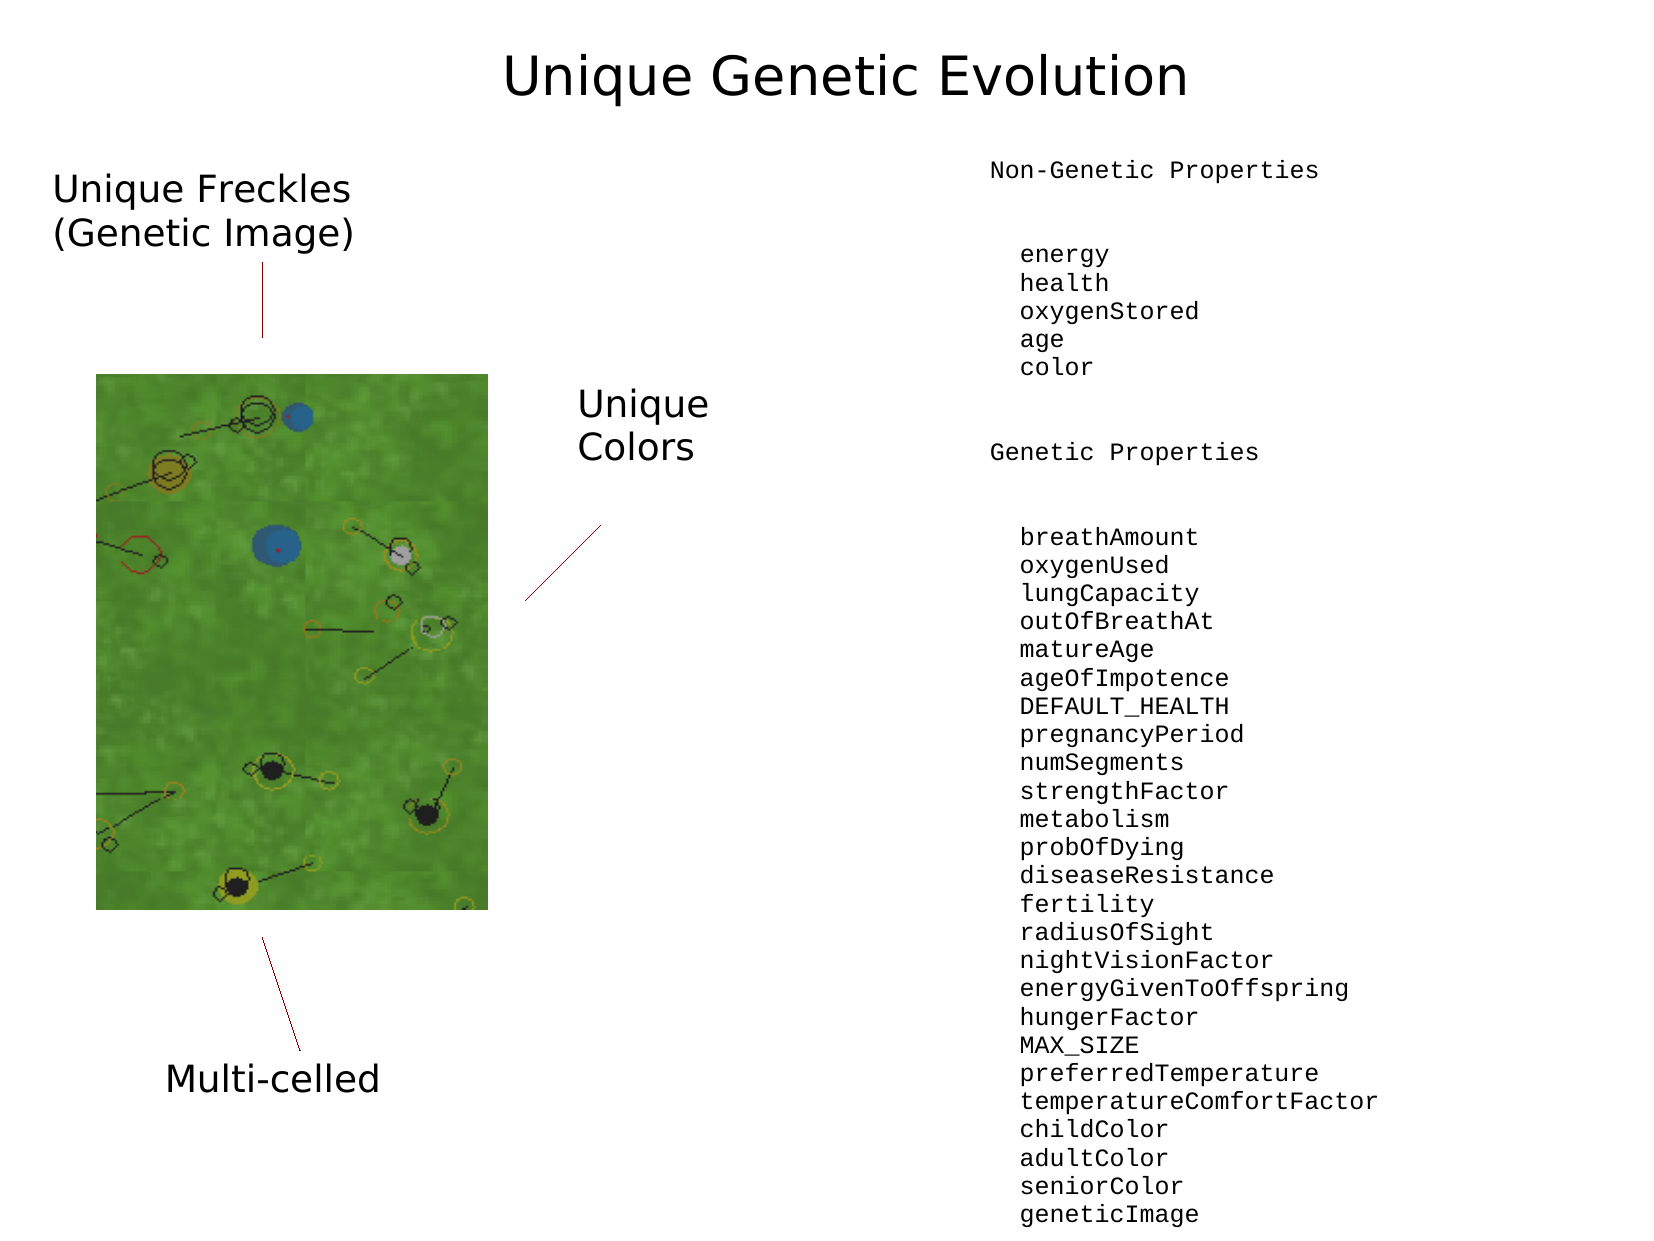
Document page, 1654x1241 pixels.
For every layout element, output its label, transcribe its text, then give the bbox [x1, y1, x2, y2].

text_box Unique Freckles (Genetic Image) [37, 160, 488, 263]
text_box Multi-celled [150, 1050, 638, 1109]
text_box Unique Genetic Evolution [487, 37, 1463, 116]
picture [96, 374, 488, 910]
text_box Non-Genetic Properties energy health oxygenStored age color Genetic Properties breathAmount oxygenUsed lungCapacity outOfBreathAt matureAge ageOfImpotence DEFAULT_HEALTH pregnancyPeriod numSegments strengthFactor metabolism probOfDying diseaseResistance fertility radiusOfSight nightVisionFactor energyGivenToOffspring hungerFactor MAX_SIZE preferredTemperature temperatureComfortFactor childColor adultColor seniorColor geneticImage [900, 150, 1576, 1238]
text_box Unique Colors [562, 375, 788, 477]
